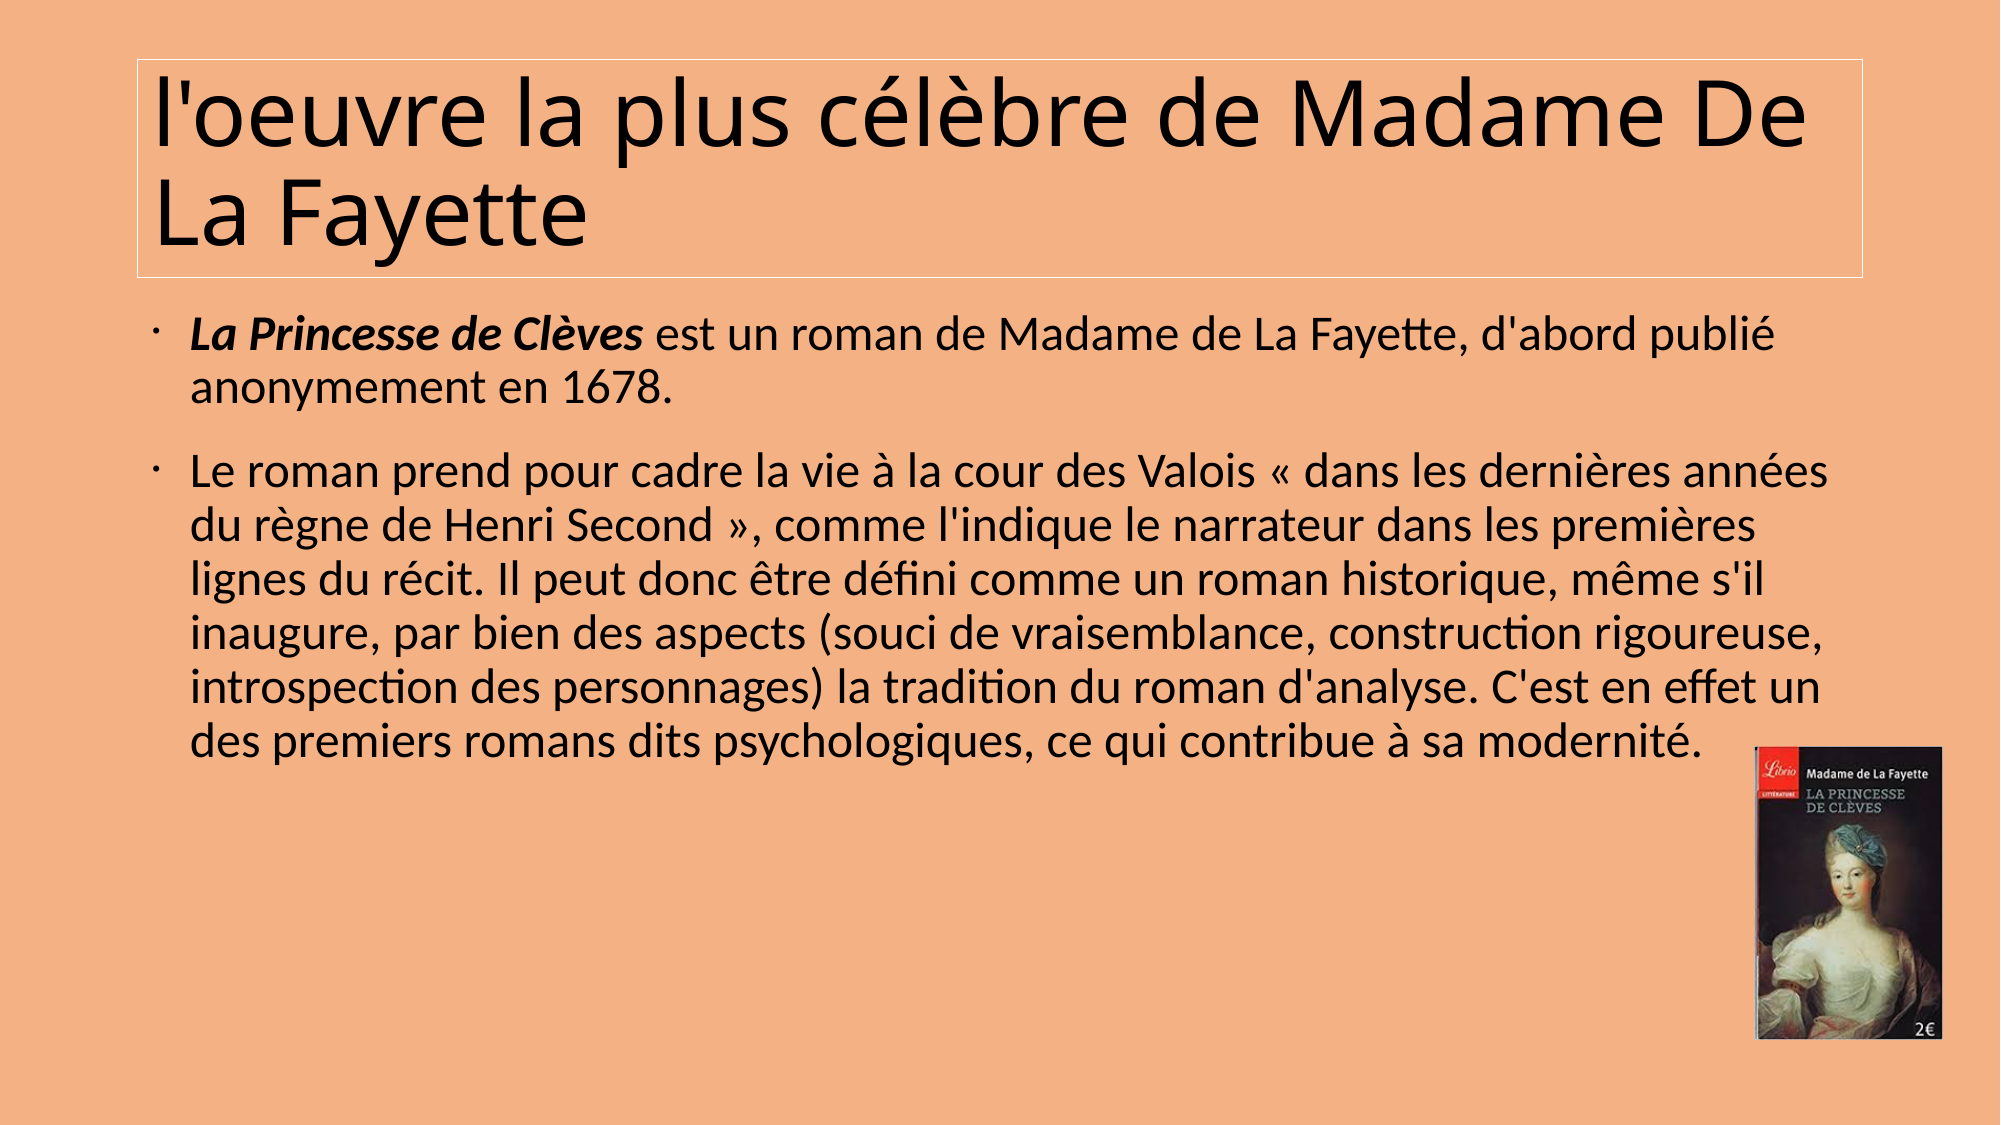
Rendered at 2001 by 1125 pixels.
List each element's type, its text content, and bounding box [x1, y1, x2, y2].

list La Princesse de Clèves est un roman de Madame de La Fayette, d'abord publié anonymement en 1678. Le roman prend pour cadre la vie à la cour des Valois « dans les dernières années du règne de Henri Second », comme l'indique le narrateur dans les premières lignes du récit. Il peut donc être défini comme un roman historique, même s'il inaugure, par bien des aspects (souci de vraisemblance, construction rigoureuse, introspection des personnages) la tradition du roman d'analyse. C'est en effet un des premiers romans dits psychologiques, ce qui contribue à sa modernité. [137, 299, 1863, 1014]
picture [1754, 746, 1943, 1040]
title l'oeuvre la plus célèbre de Madame De La Fayette [137, 59, 1863, 278]
